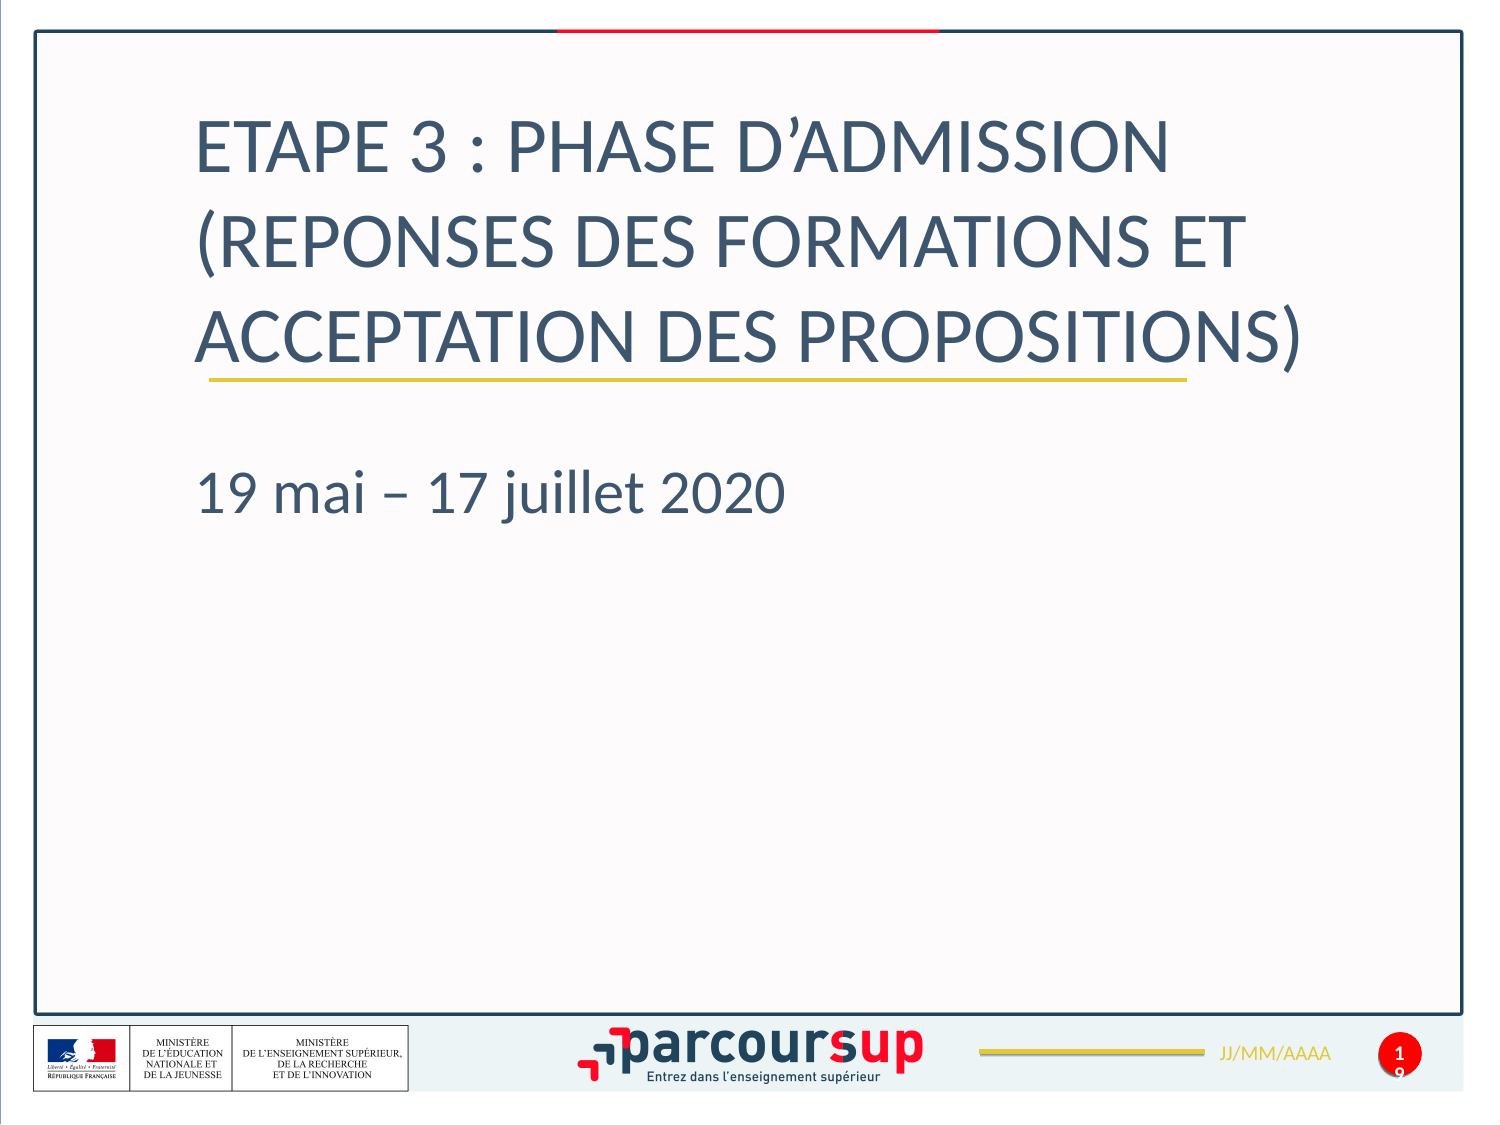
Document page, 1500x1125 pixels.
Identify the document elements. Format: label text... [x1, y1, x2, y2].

slide_number <numéro> [1379, 1030, 1423, 1074]
picture [0, 0, 1499, 1124]
title ETAPE 3 : PHASE D’ADMISSION (REPONSES DES FORMATIONS ET ACCEPTATION DES PROPOSITIONS) [179, 70, 1457, 400]
list 19 mai – 17 juillet 2020 [179, 443, 1411, 634]
